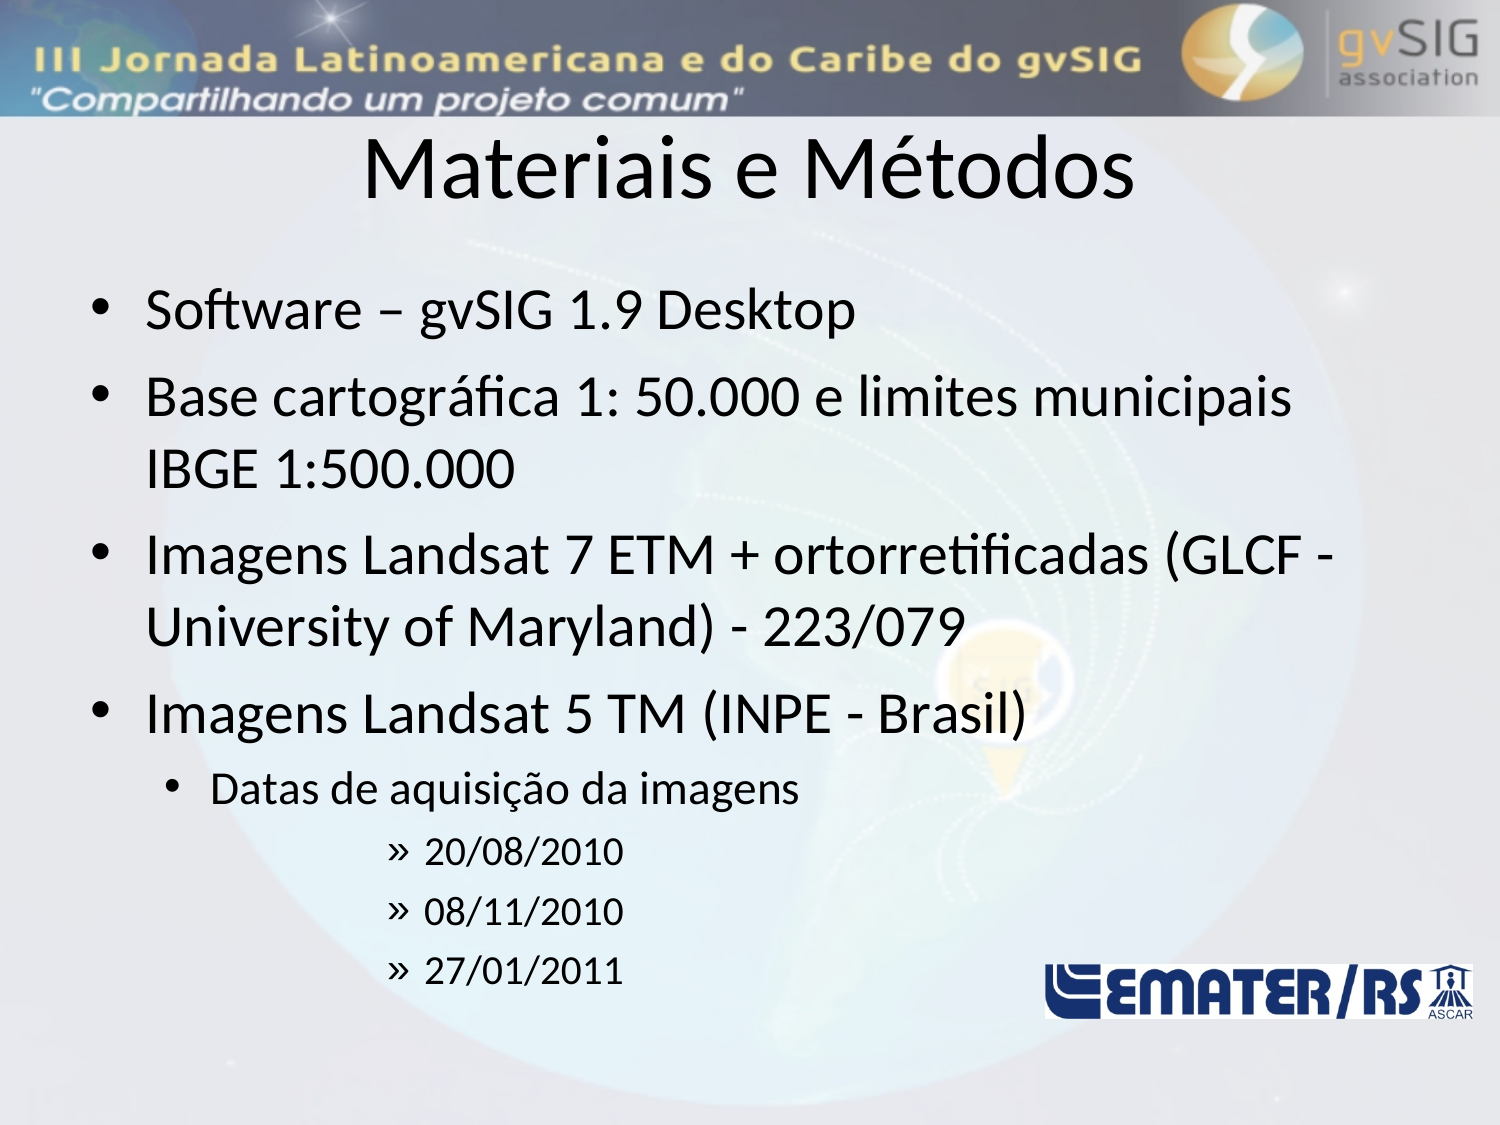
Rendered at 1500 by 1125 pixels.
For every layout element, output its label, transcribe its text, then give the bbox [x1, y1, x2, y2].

title Materiais e Métodos [75, 67, 1426, 256]
list Software – gvSIG 1.9 Desktop Base cartográfica 1: 50.000 e limites municipais IBGE 1:500.000 Imagens Landsat 7 ETM + ortorretificadas (GLCF - University of Maryland) - 223/079 Imagens Landsat 5 TM (INPE - Brasil) Datas de aquisição da imagens 20/08/2010 08/11/2010 27/01/2011 [75, 262, 1426, 1005]
picture [0, 0, 1500, 1125]
